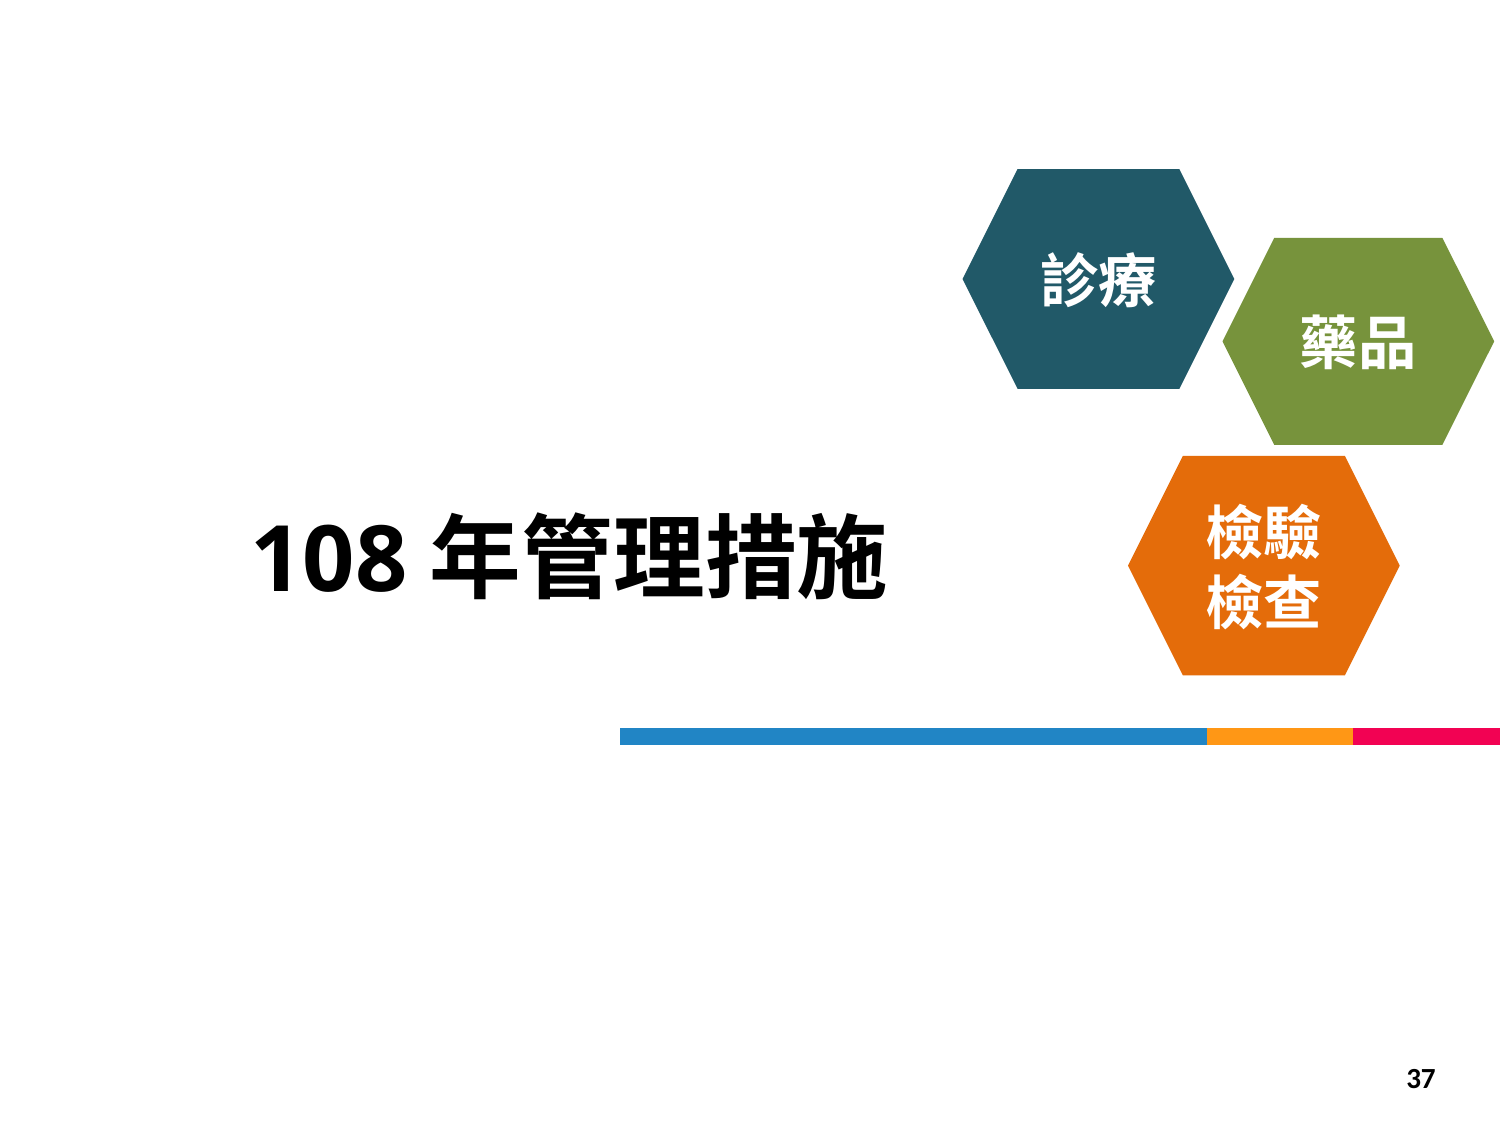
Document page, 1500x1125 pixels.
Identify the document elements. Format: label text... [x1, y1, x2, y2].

text_box 藥品 [1222, 237, 1495, 445]
text_box 檢驗檢查 [1128, 455, 1400, 676]
text_box 診療 [962, 169, 1235, 389]
text_box <編號> [1391, 1043, 1482, 1113]
list 108年管理措施 [39, 472, 1100, 637]
